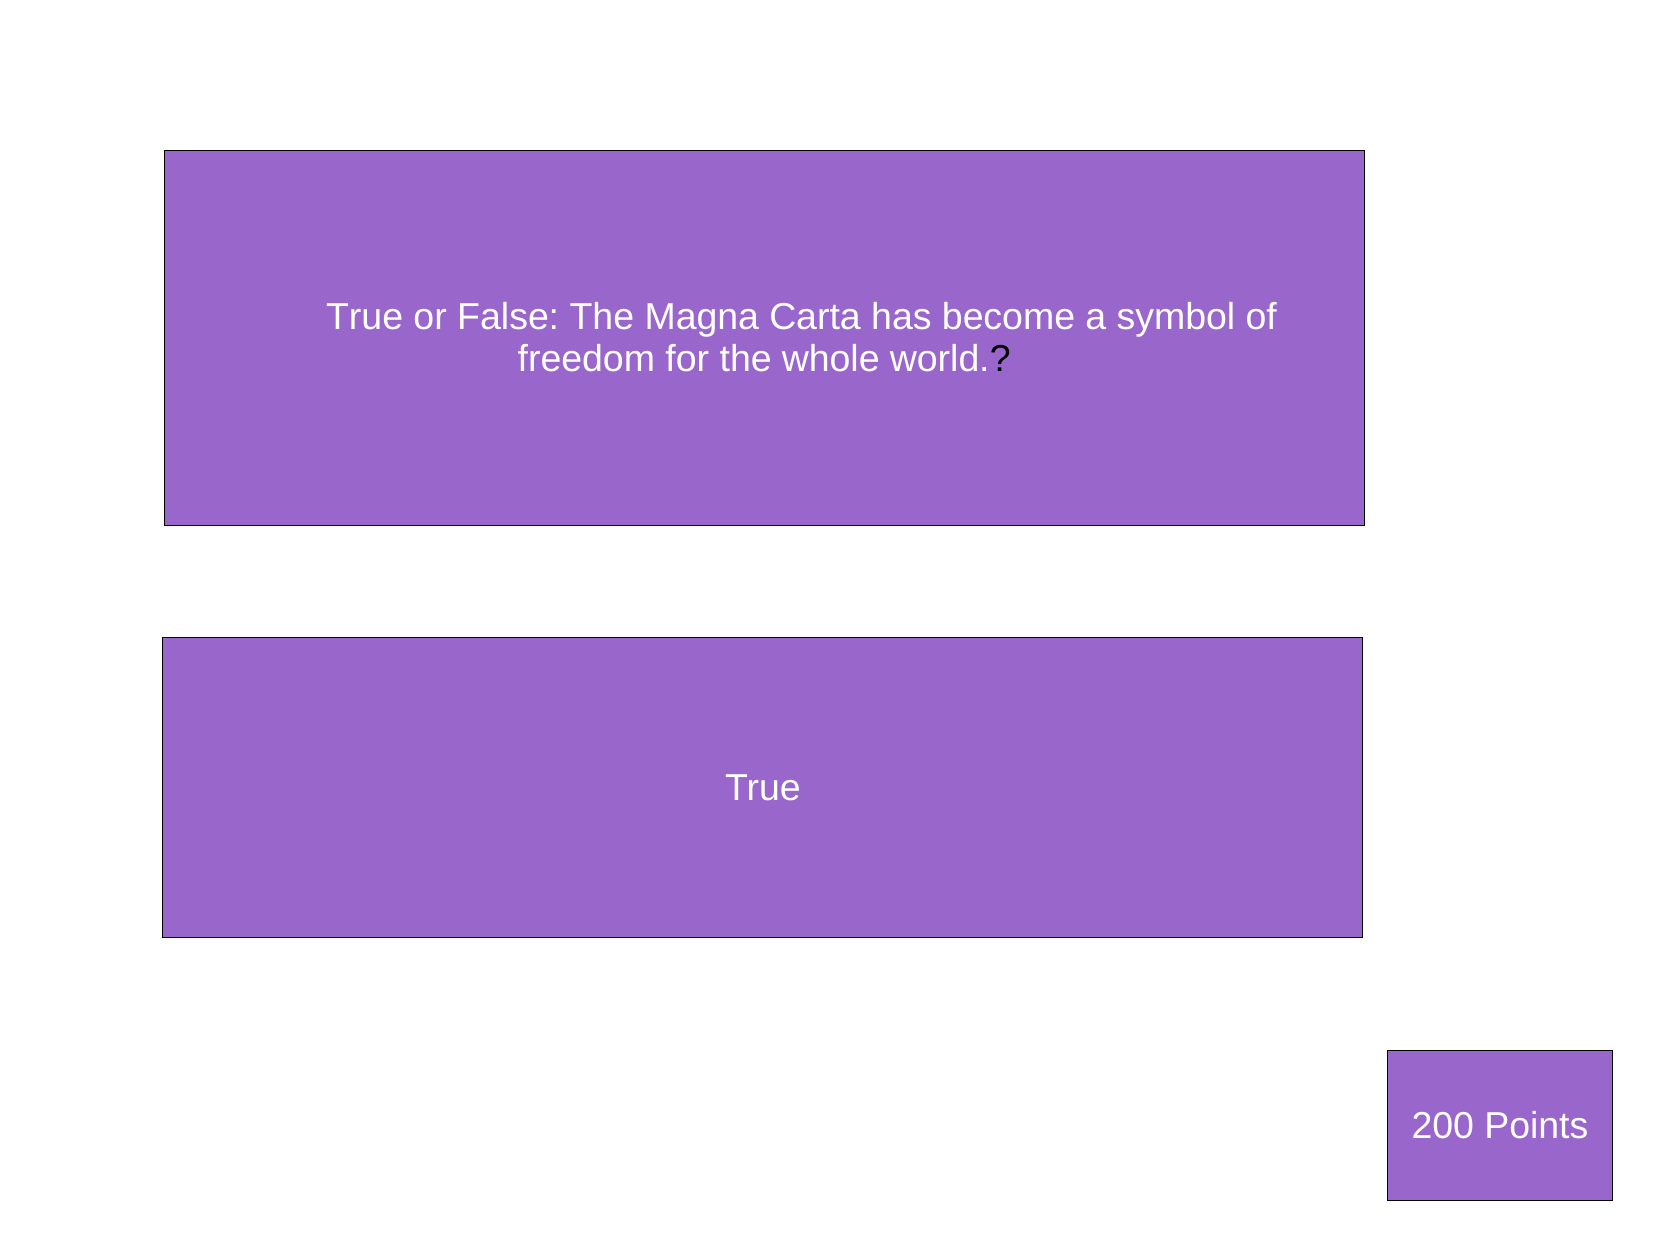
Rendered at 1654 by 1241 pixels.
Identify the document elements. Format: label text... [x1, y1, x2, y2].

text_box 200 Points [1387, 1050, 1613, 1201]
text_box True [162, 637, 1363, 938]
text_box True or False: The Magna Carta has become a symbol of freedom for the whole world.? [164, 150, 1365, 526]
